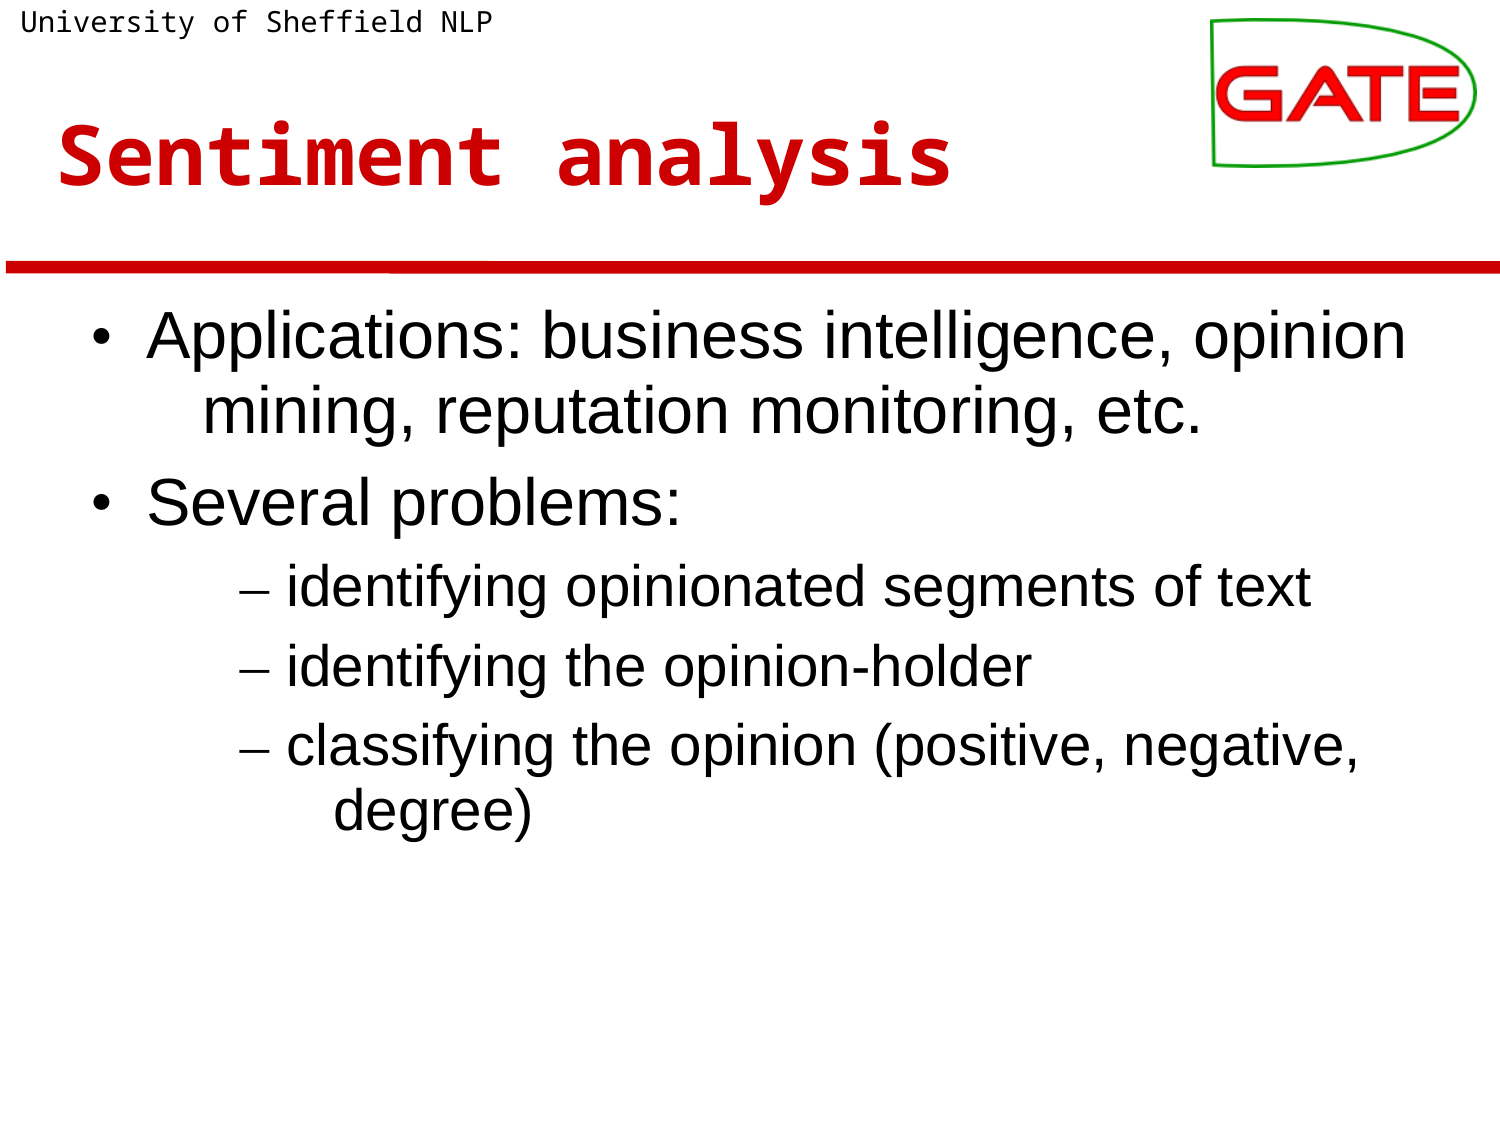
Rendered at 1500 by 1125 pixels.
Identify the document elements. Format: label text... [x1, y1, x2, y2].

title Sentiment analysis [41, 30, 1391, 277]
list Applications: business intelligence, opinion mining, reputation monitoring, etc. Several problems: identifying opinionated segments of text identifying the opinion-holder classifying the opinion (positive, negative, degree) [75, 290, 1425, 1020]
picture [1210, 18, 1477, 168]
